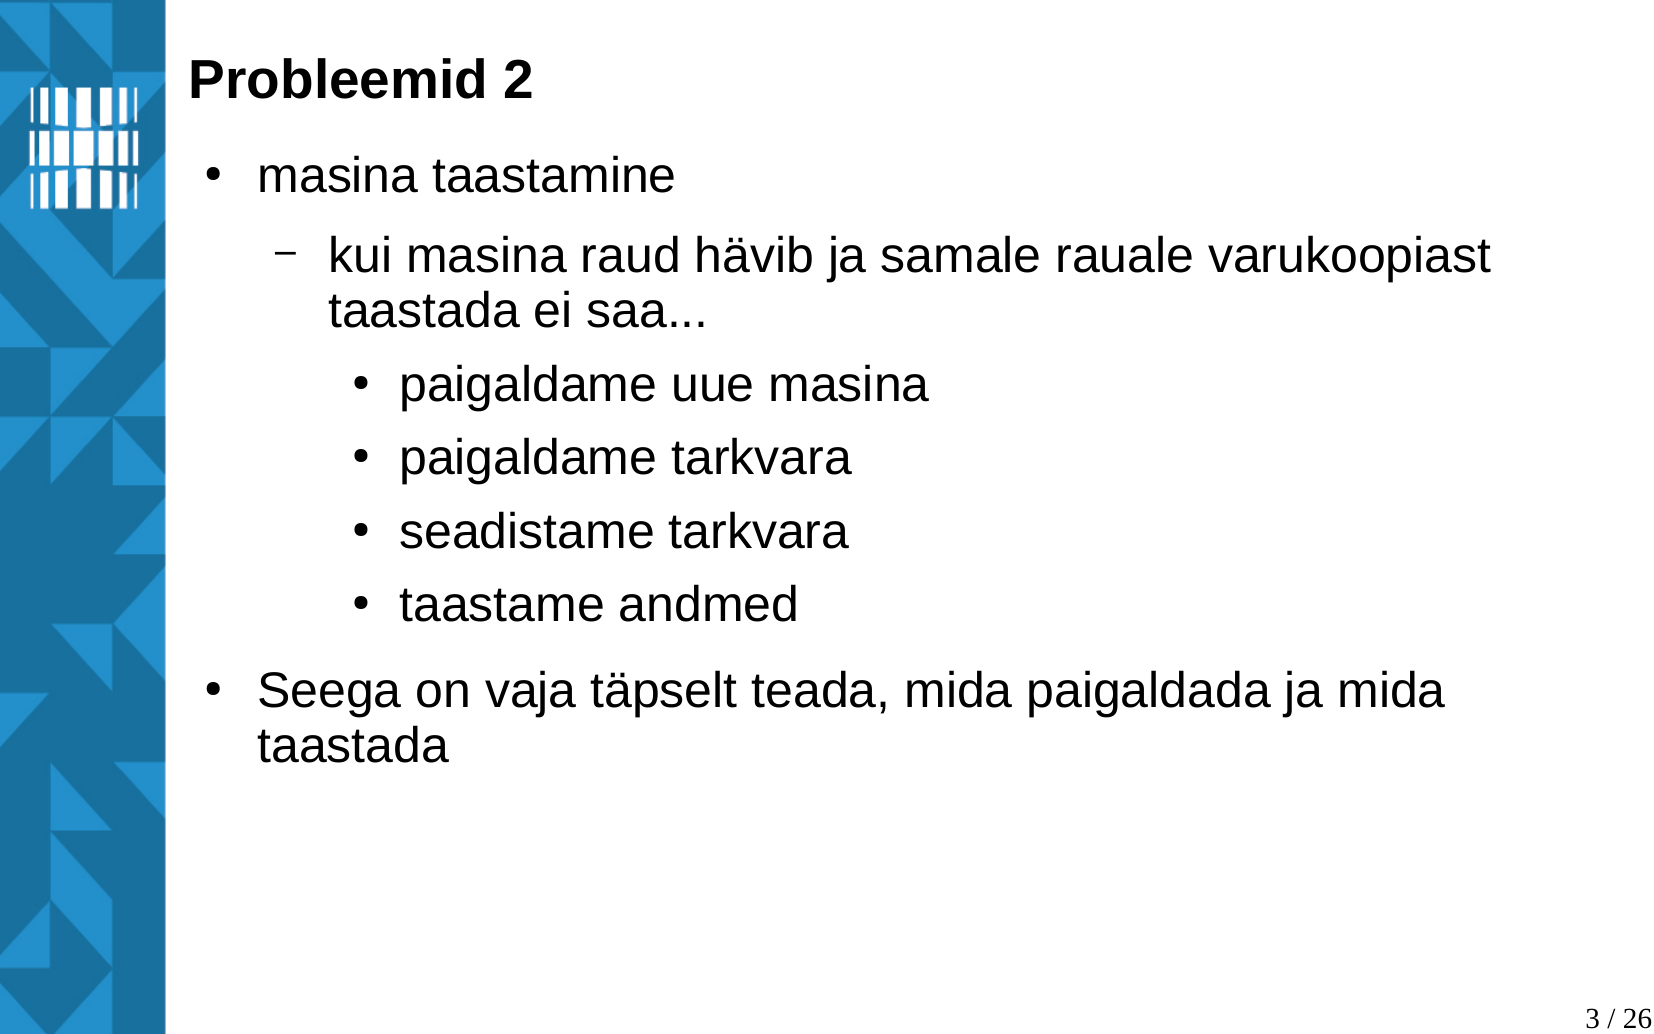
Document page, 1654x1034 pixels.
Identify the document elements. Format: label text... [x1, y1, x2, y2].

list masina taastamine kui masina raud hävib ja samale rauale varukoopiast taastada ei saa... paigaldame uue masina paigaldame tarkvara seadistame tarkvara taastame andmed Seega on vaja täpselt teada, mida paigaldada ja mida taastada [186, 147, 1642, 866]
title Probleemid 2 [188, 28, 1595, 131]
